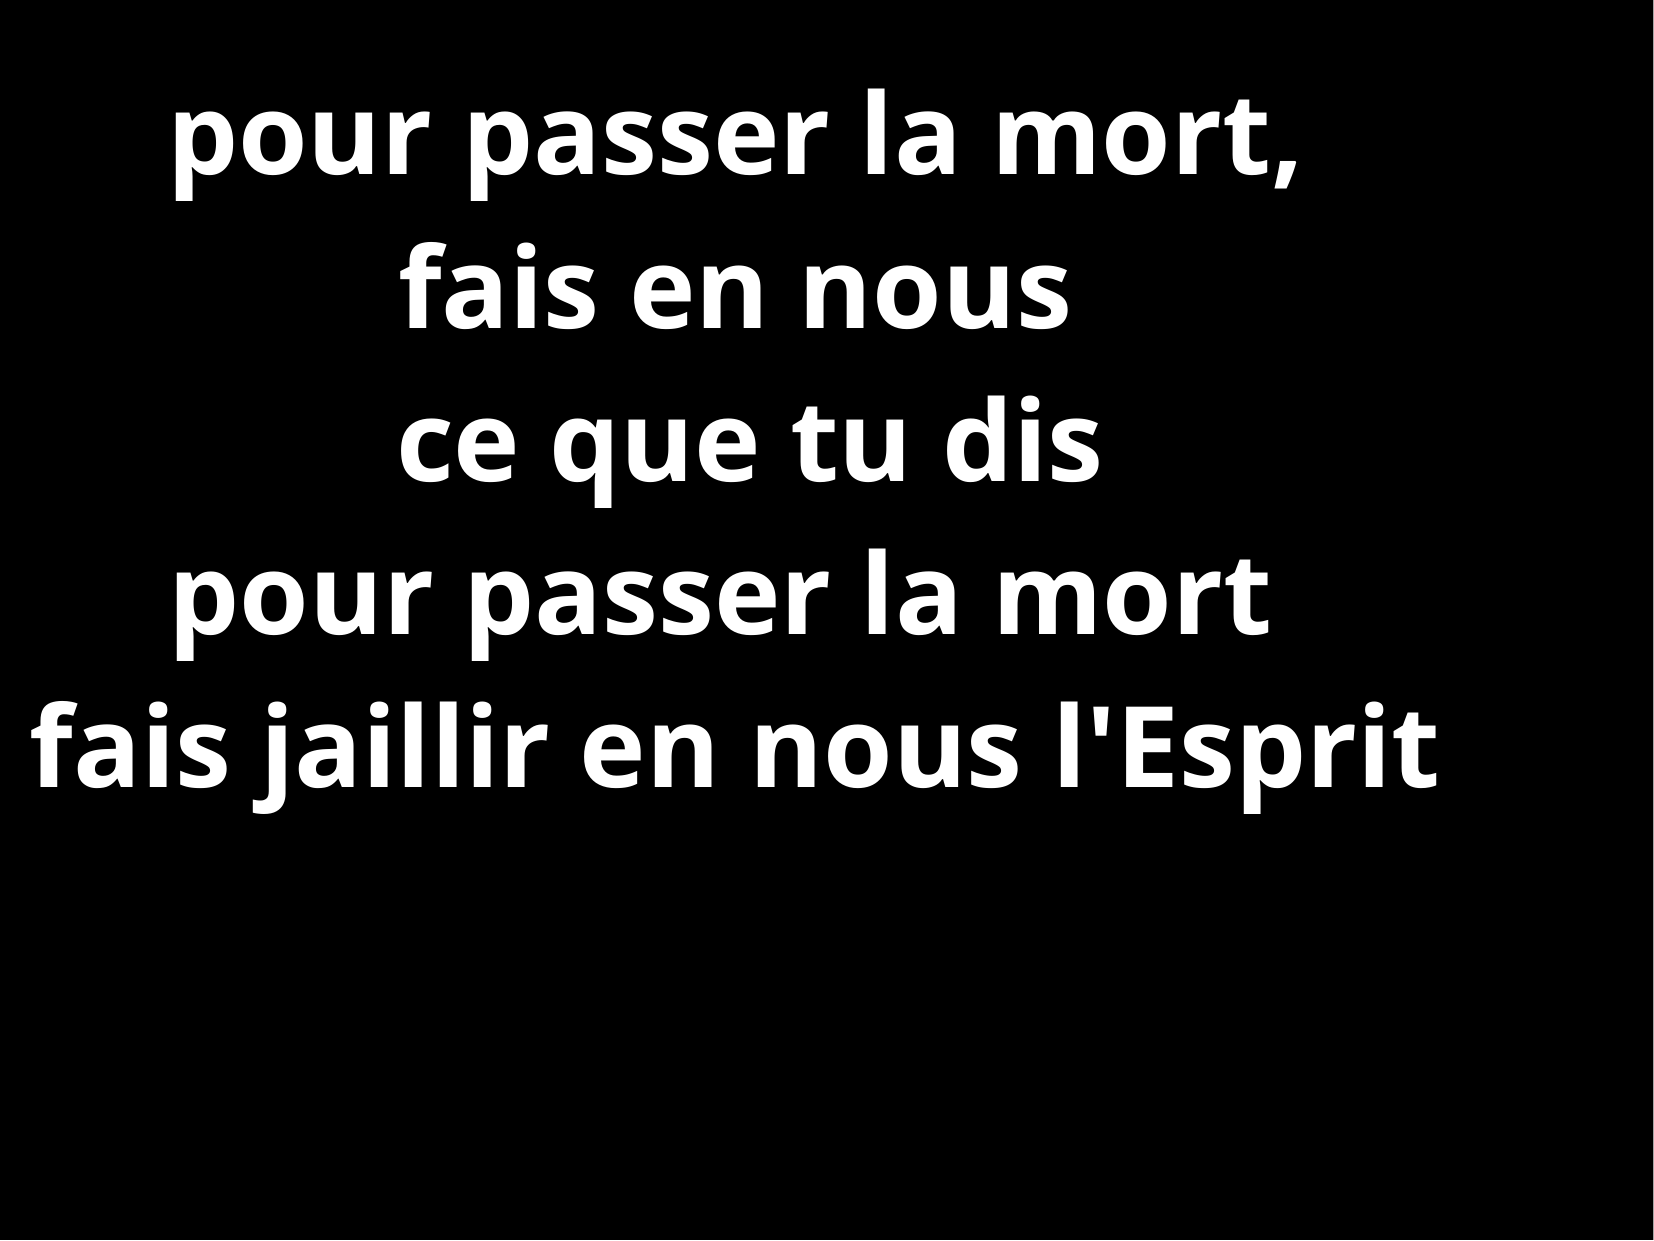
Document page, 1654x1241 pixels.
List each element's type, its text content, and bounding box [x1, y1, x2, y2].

text_box pour passer la mort, fais en nous ce que tu dis pour passer la mort fais jaillir en nous l'Esprit [11, 47, 1489, 1241]
